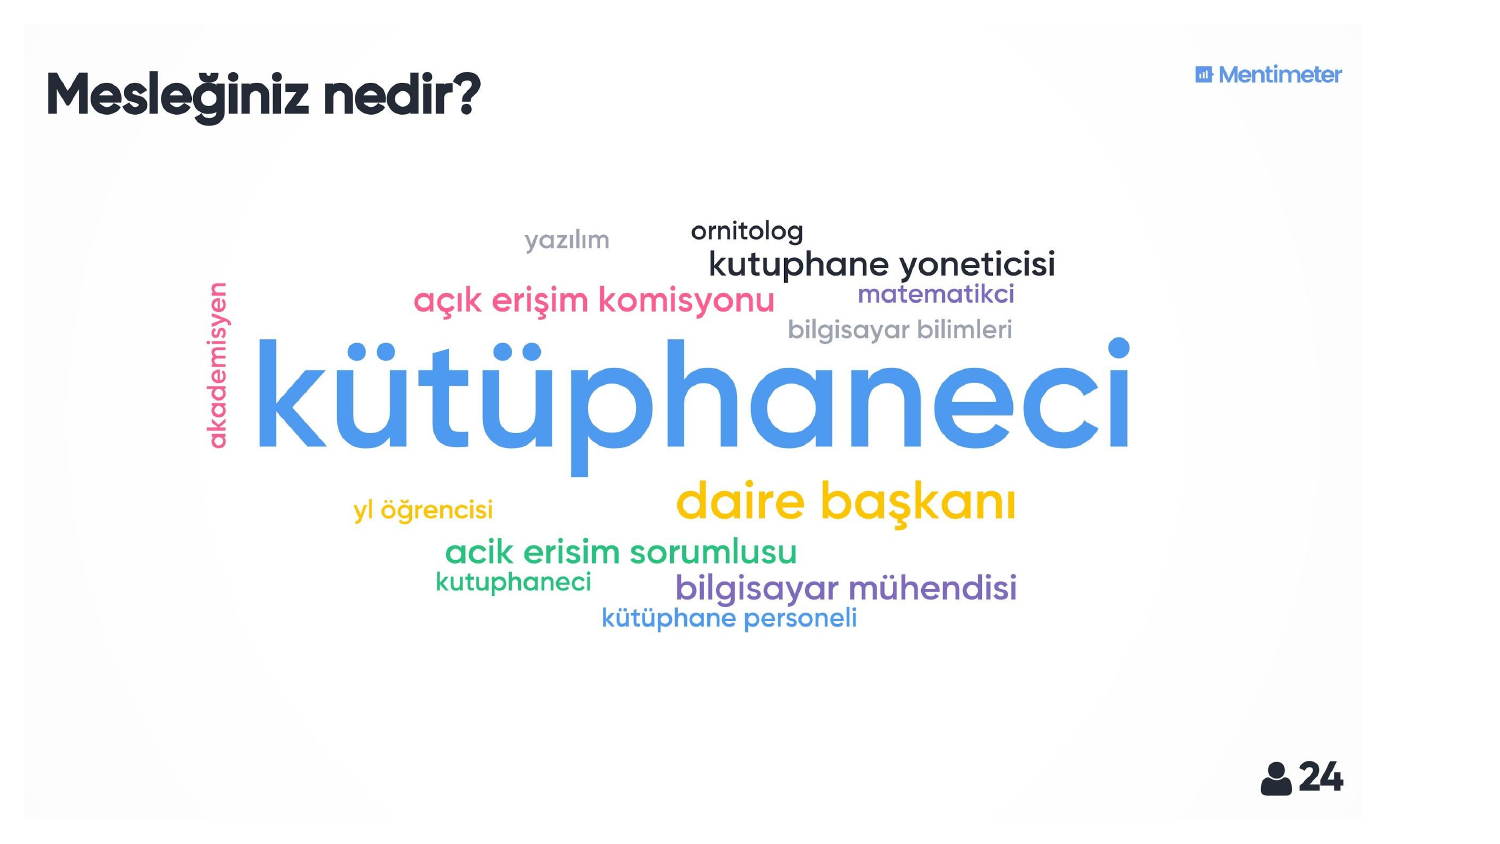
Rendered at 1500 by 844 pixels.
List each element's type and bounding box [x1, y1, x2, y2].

picture [24, 24, 1362, 819]
